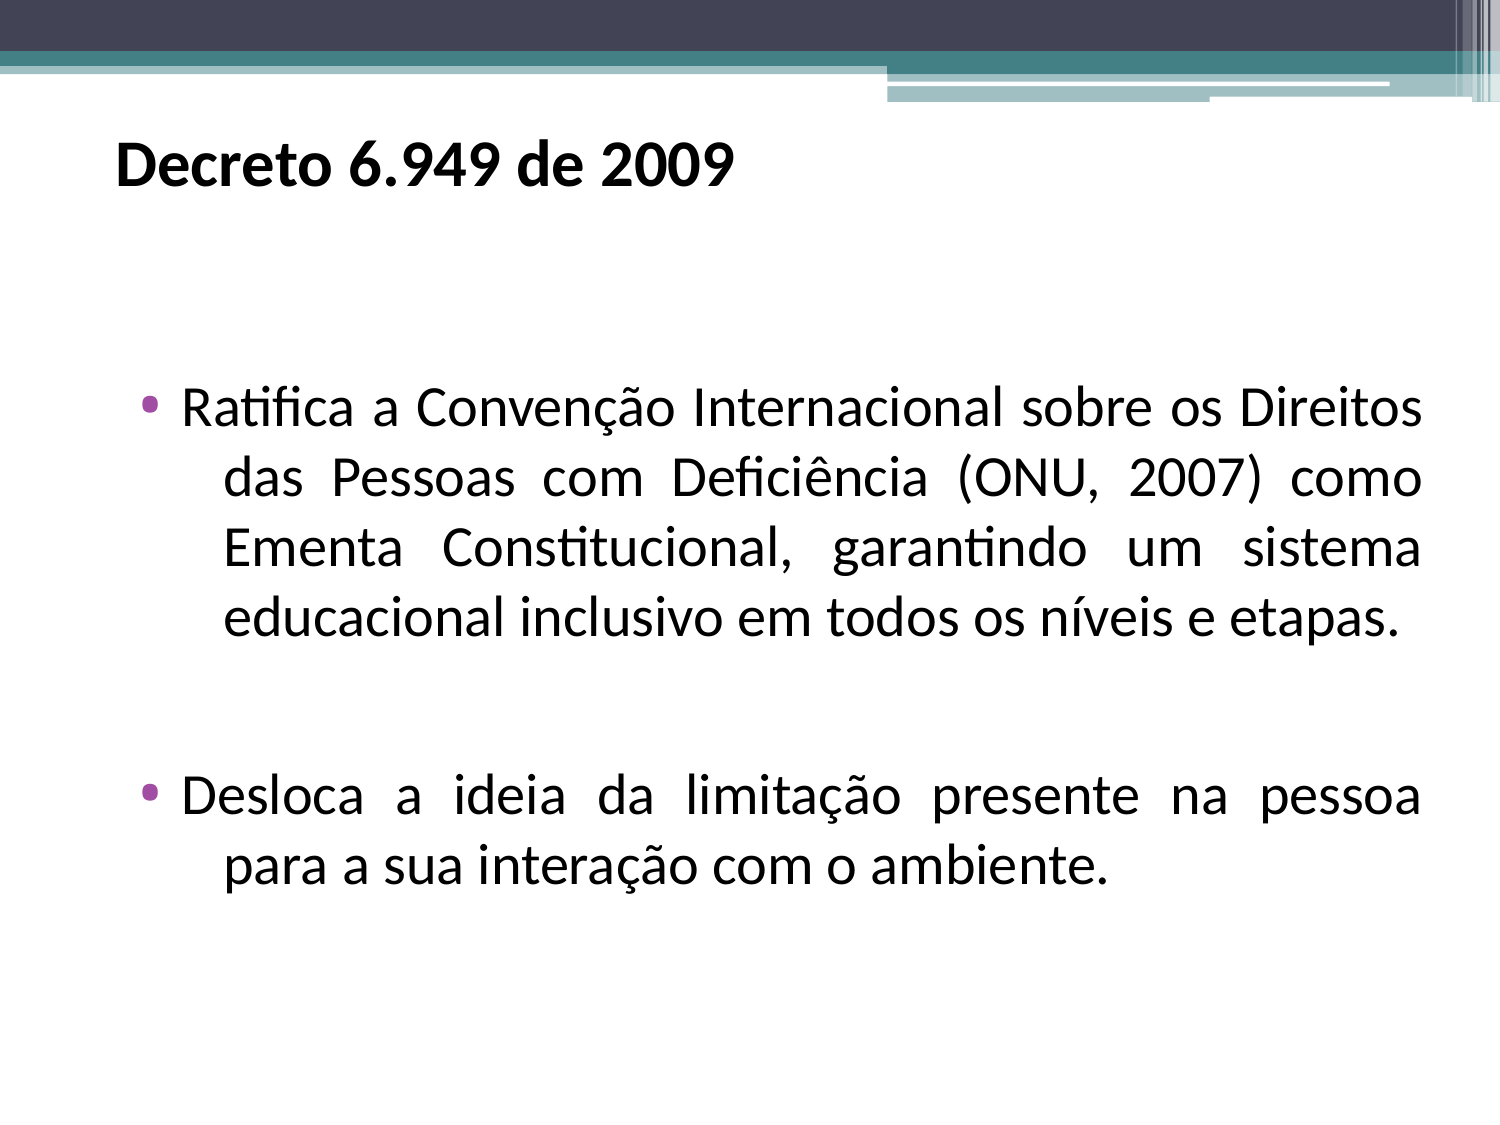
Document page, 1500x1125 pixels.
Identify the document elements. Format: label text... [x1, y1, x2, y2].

list Ratifica a Convenção Internacional sobre os Direitos das Pessoas com Deficiência (ONU, 2007) como Ementa Constitucional, garantindo um sistema educacional inclusivo em todos os níveis e etapas. Desloca a ideia da limitação presente na pessoa para a sua interação com o ambiente. [88, 267, 1439, 976]
title Decreto 6.949 de 2009 [100, 82, 1500, 237]
